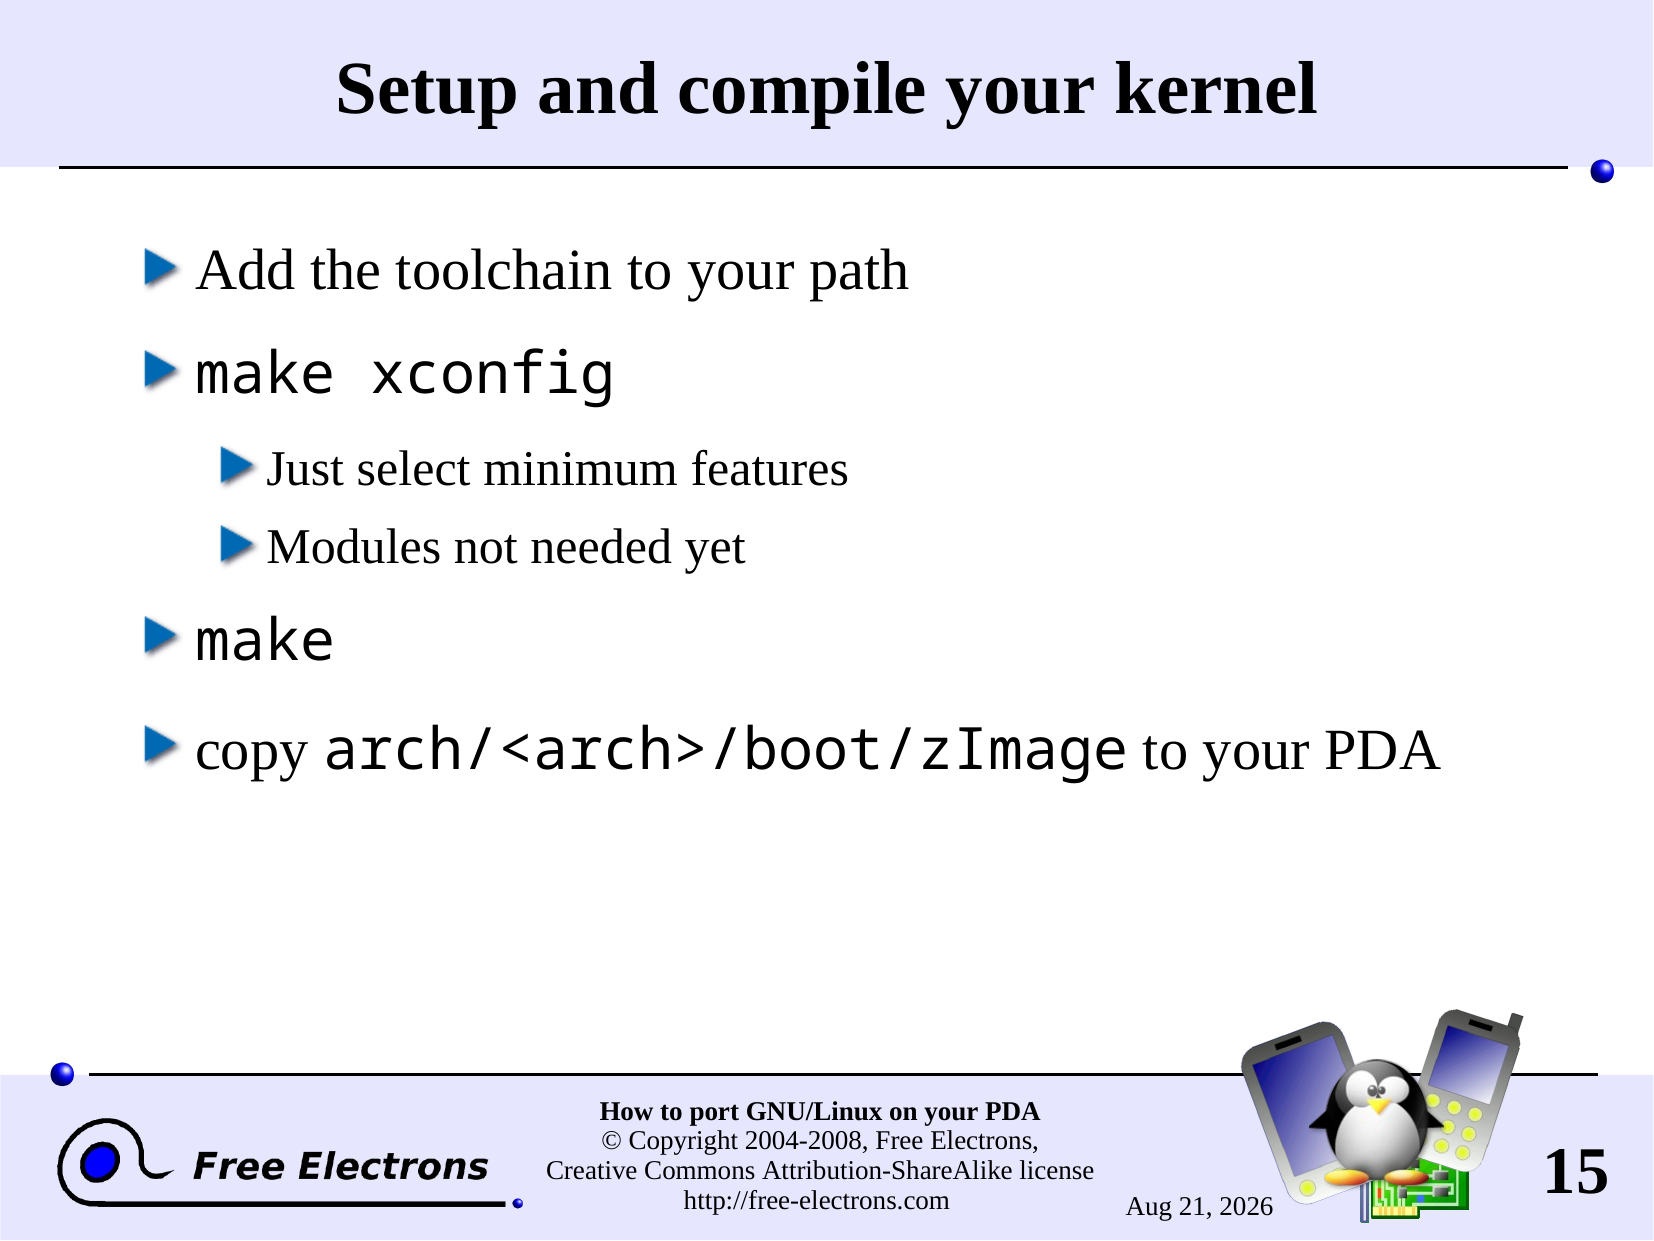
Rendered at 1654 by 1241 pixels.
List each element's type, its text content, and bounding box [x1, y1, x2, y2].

list Add the toolchain to your path make xconfig Just select minimum features Modules not needed yet make copy arch/<arch>/boot/zImage to your PDA [124, 237, 1537, 1007]
picture [50, 1107, 527, 1216]
picture [1225, 1007, 1538, 1241]
title Setup and compile your kernel [121, 25, 1534, 151]
